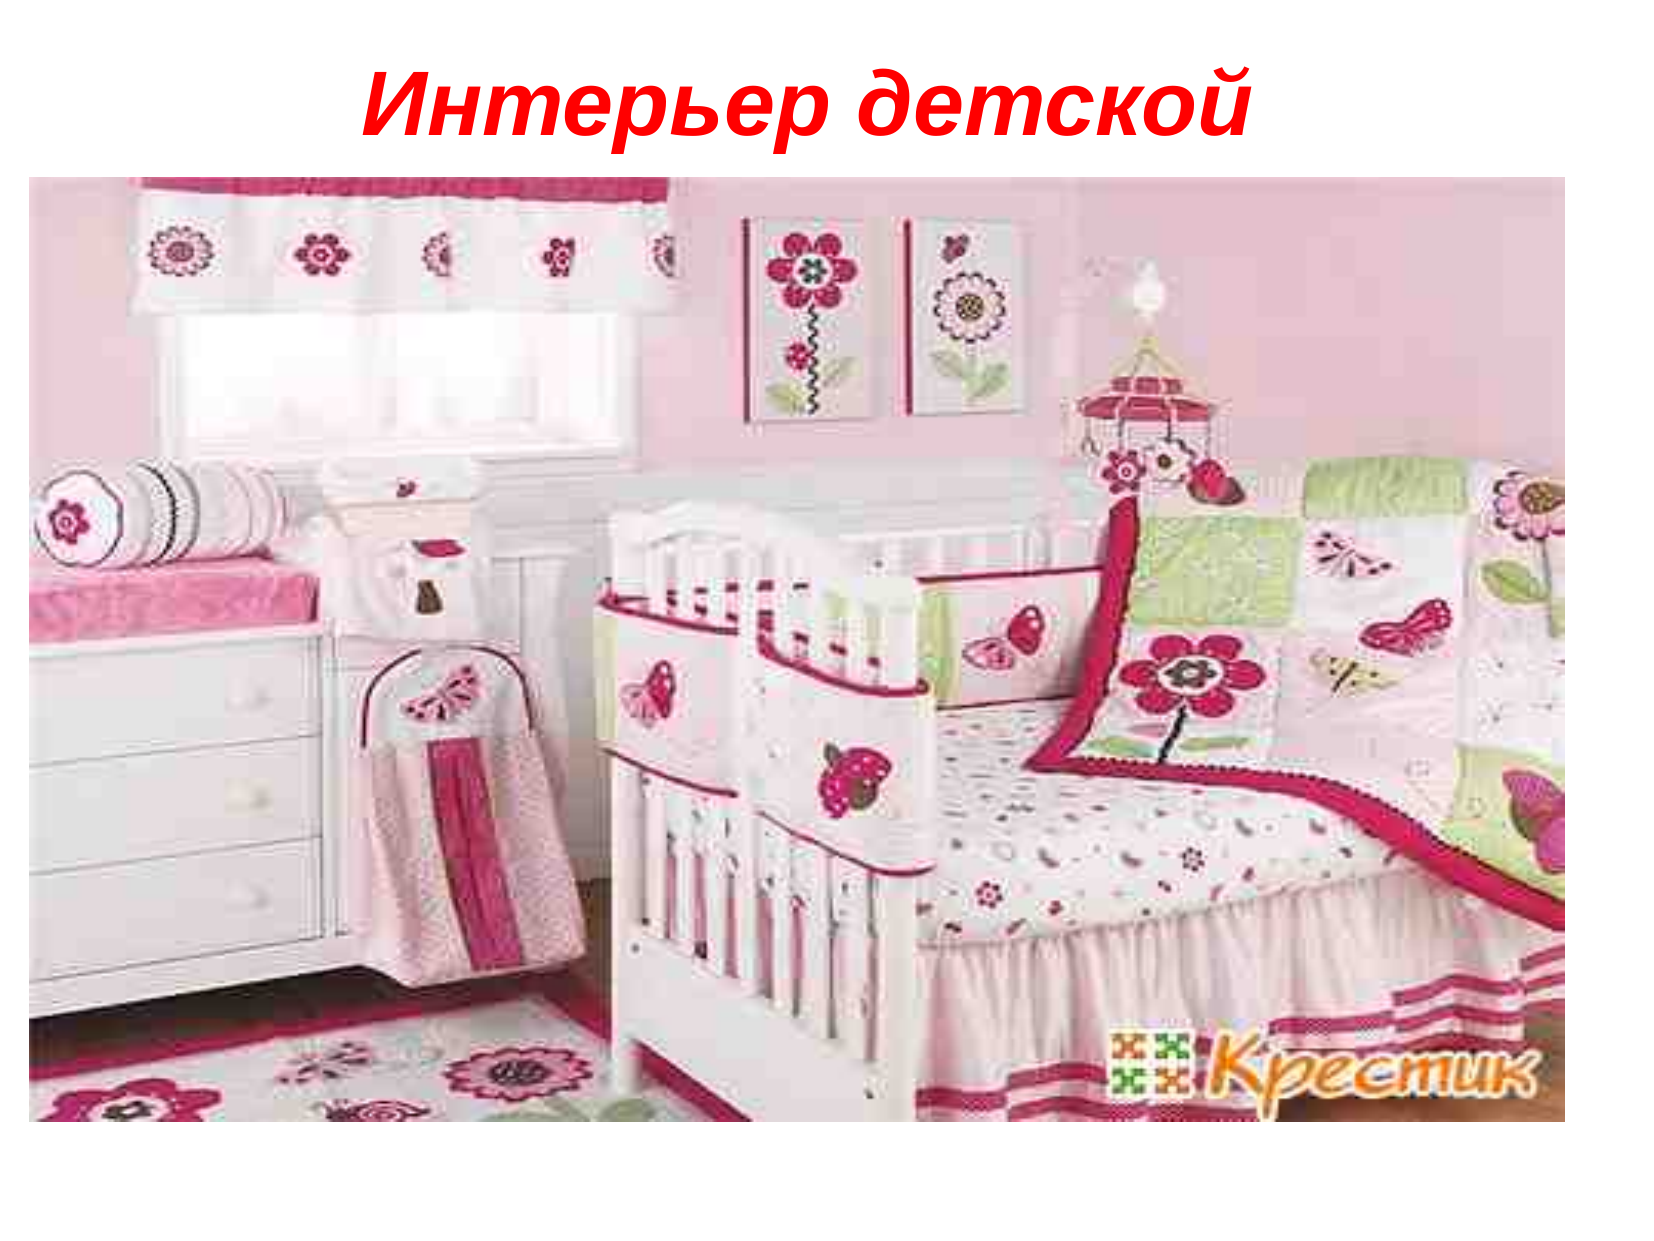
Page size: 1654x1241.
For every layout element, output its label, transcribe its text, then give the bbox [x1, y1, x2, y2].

title Интерьер детской [76, 0, 1565, 177]
picture [29, 177, 1565, 1123]
